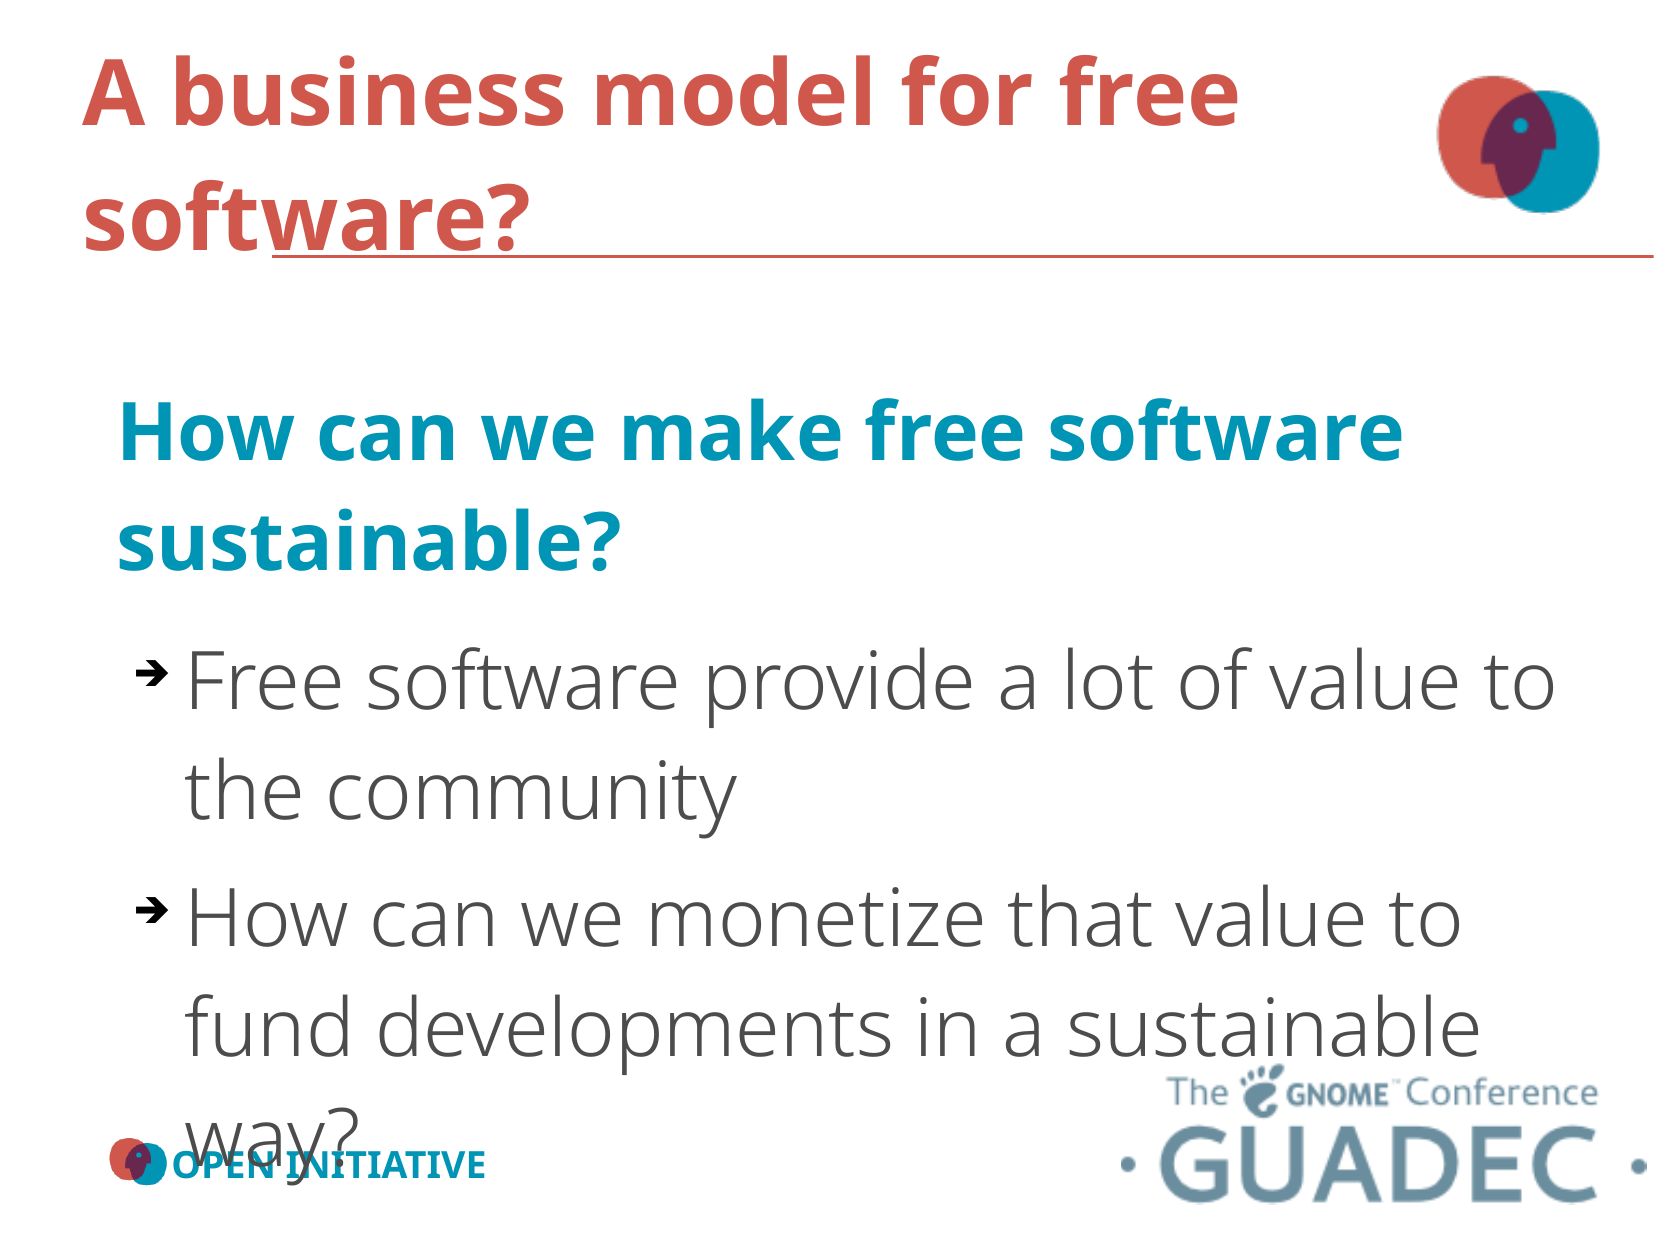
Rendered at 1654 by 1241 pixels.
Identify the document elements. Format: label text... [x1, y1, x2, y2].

title A business model for free software? [82, 49, 1453, 257]
list How can we make free software sustainable? Free software provide a lot of value to the community How can we monetize that value to fund developments in a sustainable way? [47, 374, 1607, 1193]
picture [1121, 1062, 1647, 1205]
picture [1453, 59, 1611, 236]
